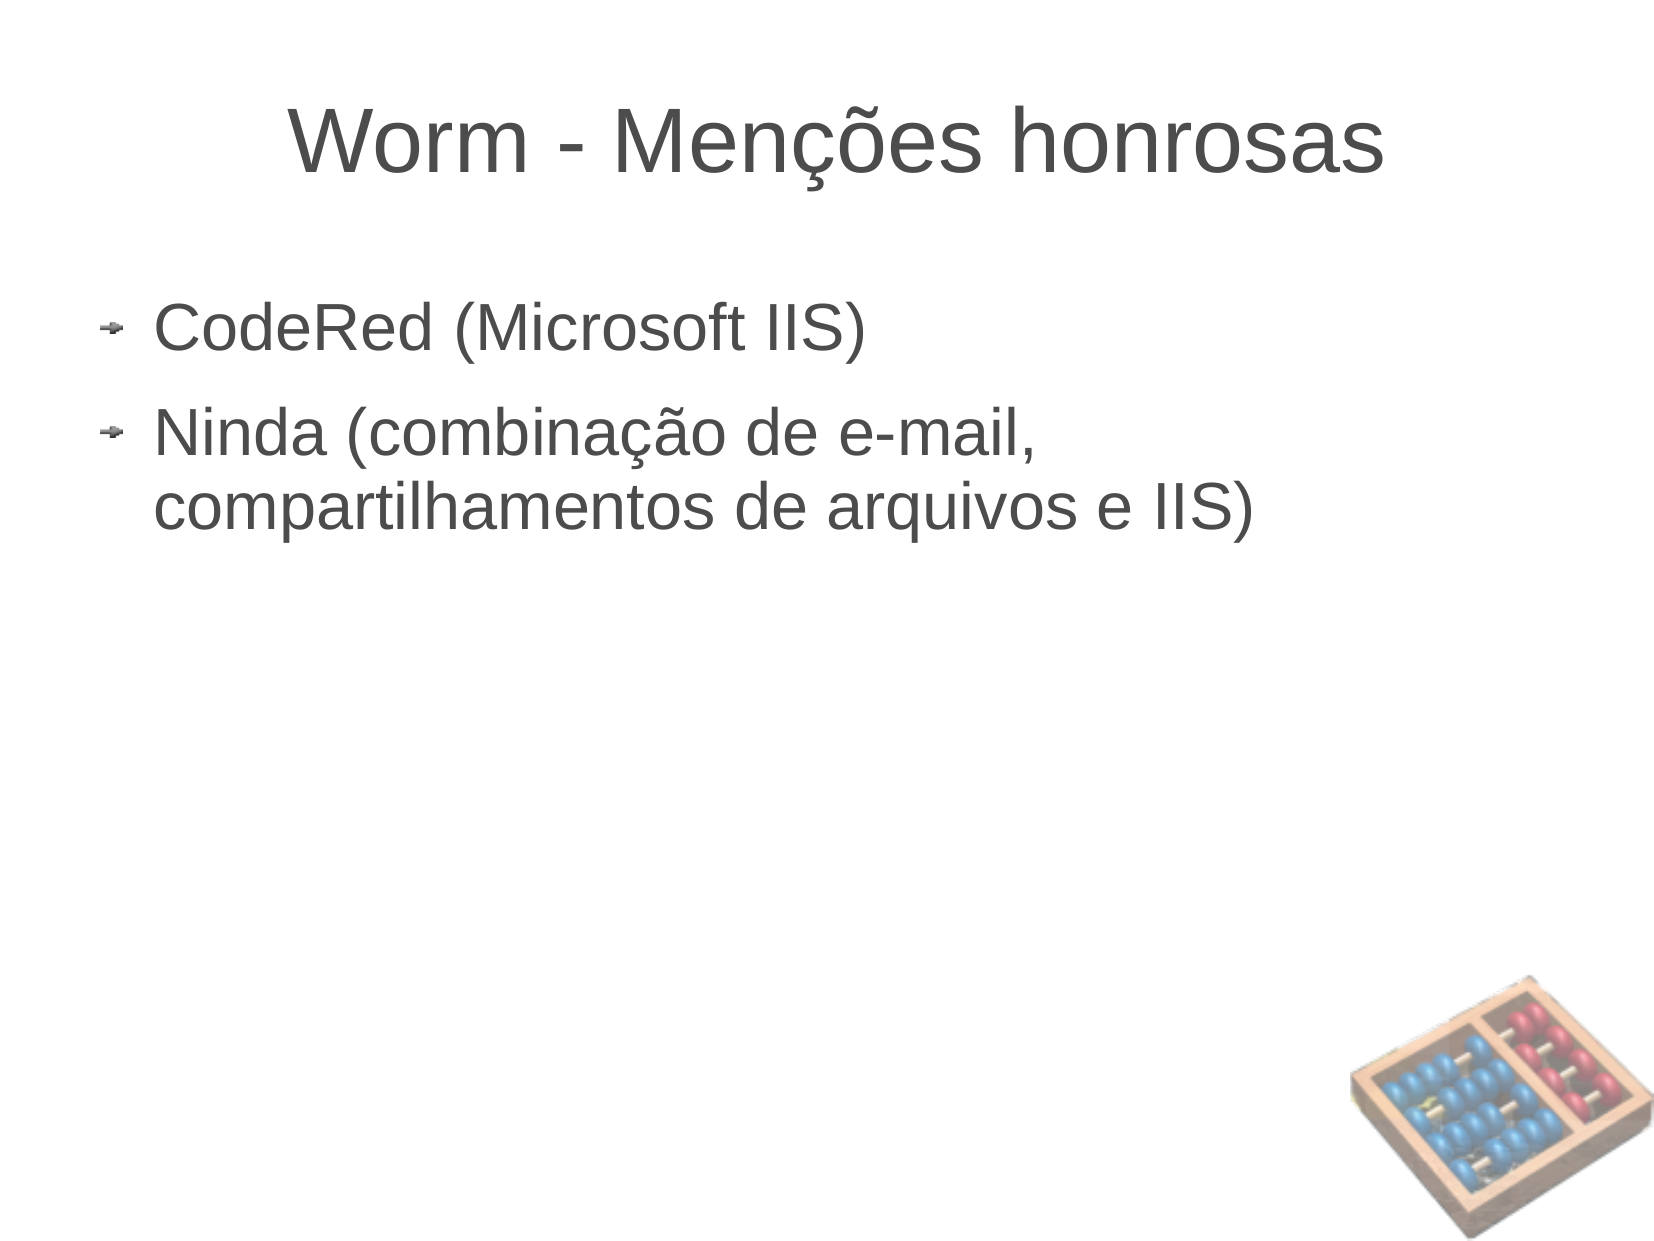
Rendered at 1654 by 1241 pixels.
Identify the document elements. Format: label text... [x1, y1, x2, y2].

title Worm - Menções honrosas [75, 44, 1601, 238]
list CodeRed (Microsoft IIS) Ninda (combinação de e-mail, compartilhamentos de arquivos e IIS) [82, 290, 1571, 1109]
